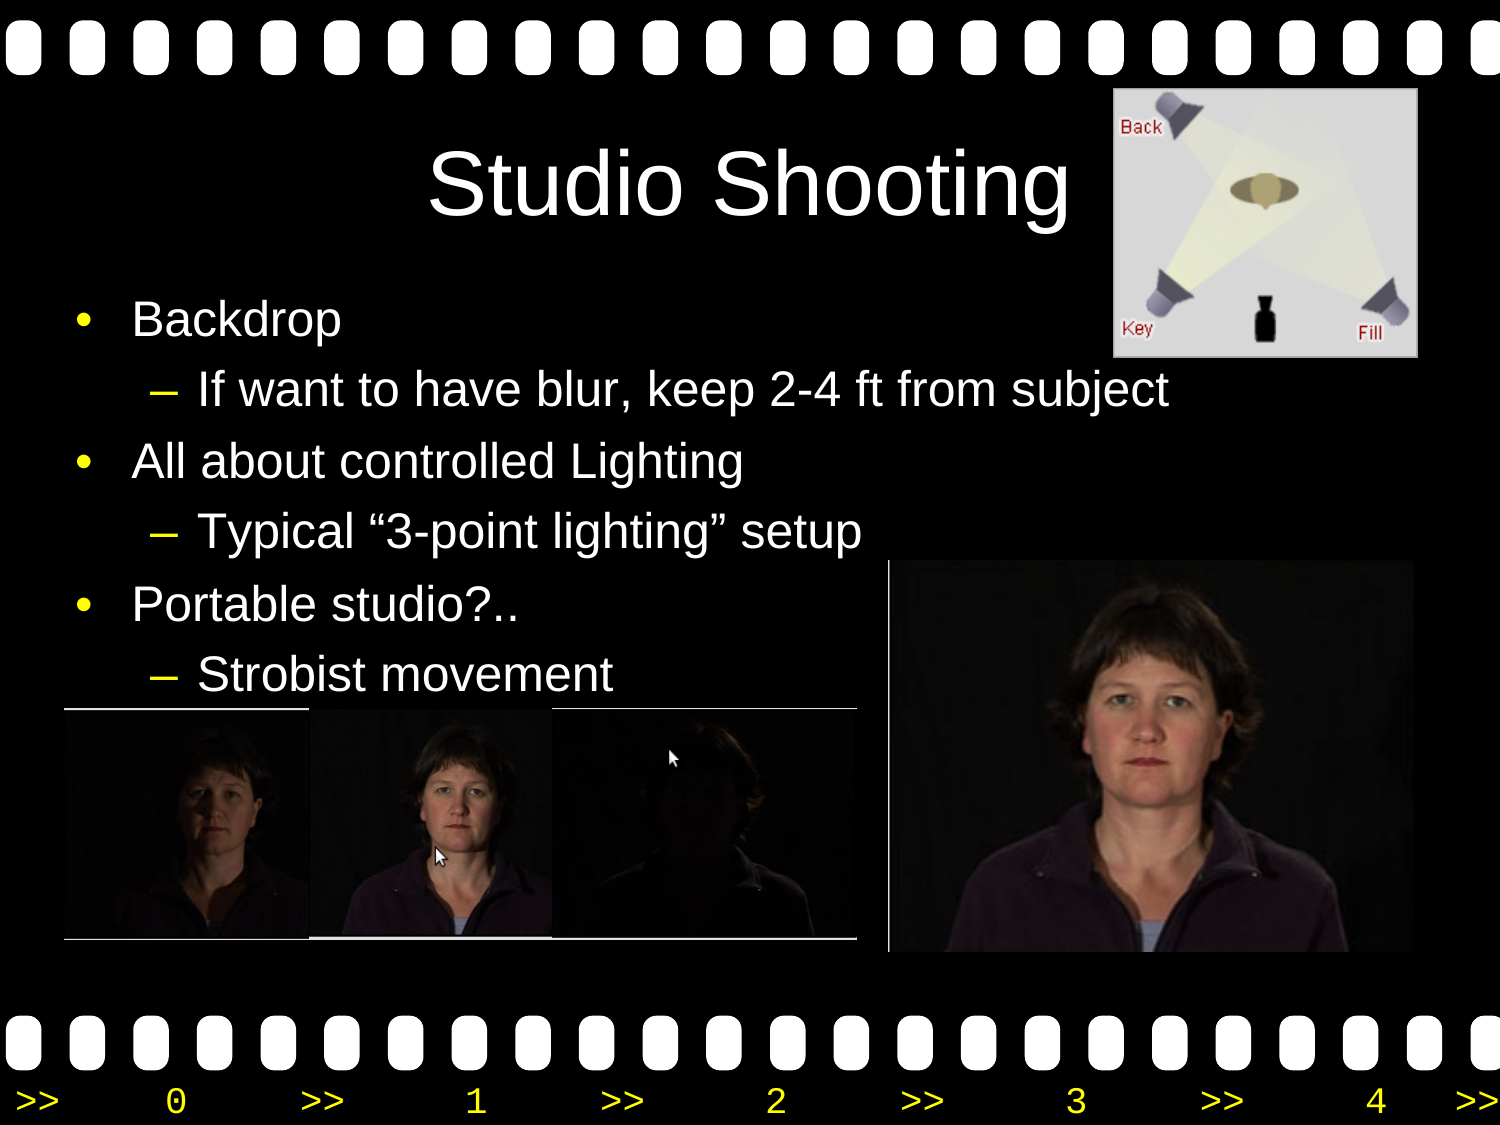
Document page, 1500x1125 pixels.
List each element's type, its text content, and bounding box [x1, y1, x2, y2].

list Backdrop If want to have blur, keep 2-4 ft from subject All about controlled Lighting Typical “3-point lighting” setup Portable studio?.. Strobist movement [75, 290, 1426, 1019]
picture [888, 560, 1418, 952]
picture [64, 708, 857, 940]
title Studio Shooting [1418, 97, 1426, 271]
picture [1113, 88, 1418, 358]
title Studio Shooting [75, 97, 1113, 271]
